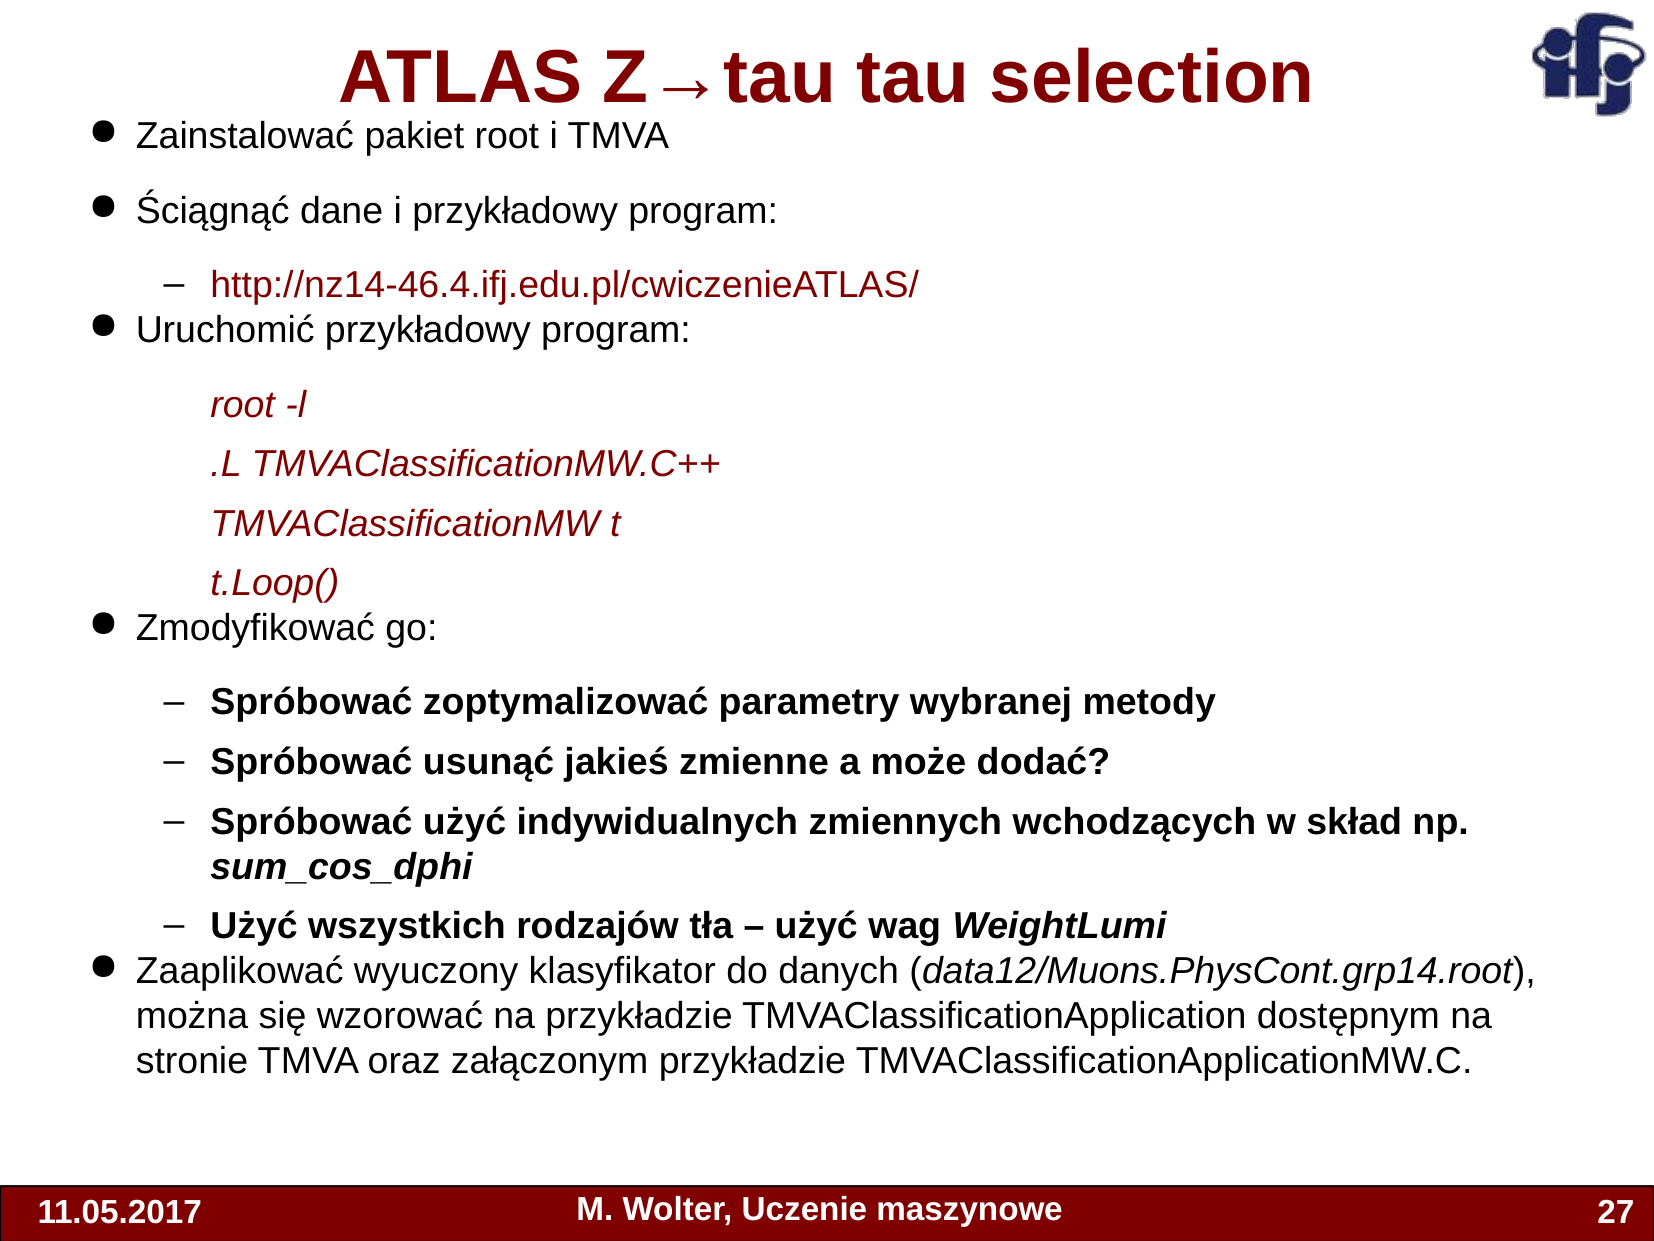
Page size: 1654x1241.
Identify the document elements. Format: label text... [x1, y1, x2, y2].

title ATLAS Z→tau tau selection [82, 25, 1571, 121]
list Zainstalować pakiet root i TMVA Ściągnąć dane i przykładowy program: http://nz14-46.4.ifj.edu.pl/cwiczenieATLAS/ Uruchomić przykładowy program: root -l .L TMVAClassificationMW.C++ TMVAClassificationMW t t.Loop() Zmodyfikować go: Spróbować zoptymalizować parametry wybranej metody Spróbować usunąć jakieś zmienne a może dodać? Spróbować użyć indywidualnych zmiennych wchodzących w skład np. sum_cos_dphi Użyć wszystkich rodzajów tła – użyć wag WeightLumi Zaaplikować wyuczony klasyfikator do danych (data12/Muons.PhysCont.grp14.root), można się wzorować na przykładzie TMVAClassificationApplication dostępnym na stronie TMVA oraz załączonym przykładzie TMVAClassificationApplicationMW.C. [88, 111, 1577, 1167]
picture [1525, 0, 1654, 129]
